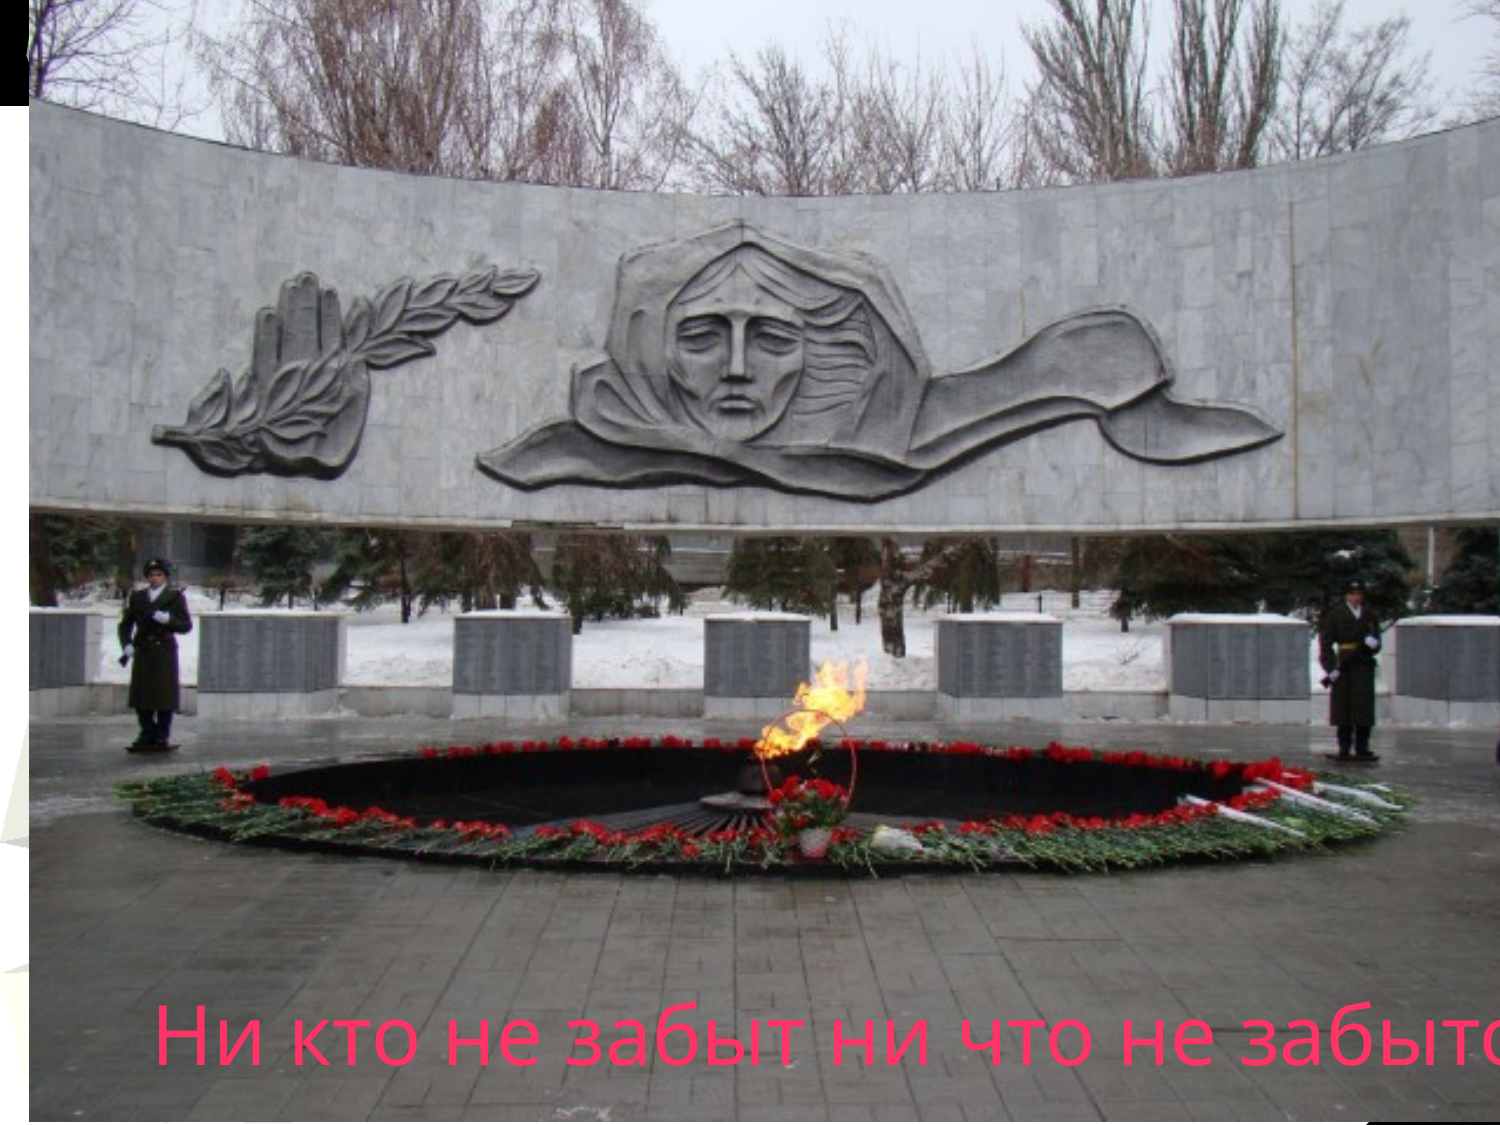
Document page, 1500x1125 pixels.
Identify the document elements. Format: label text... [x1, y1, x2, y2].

text_box Ни кто не забыт ни что не забыто [6, 974, 1500, 1090]
picture [0, 0, 1500, 1125]
